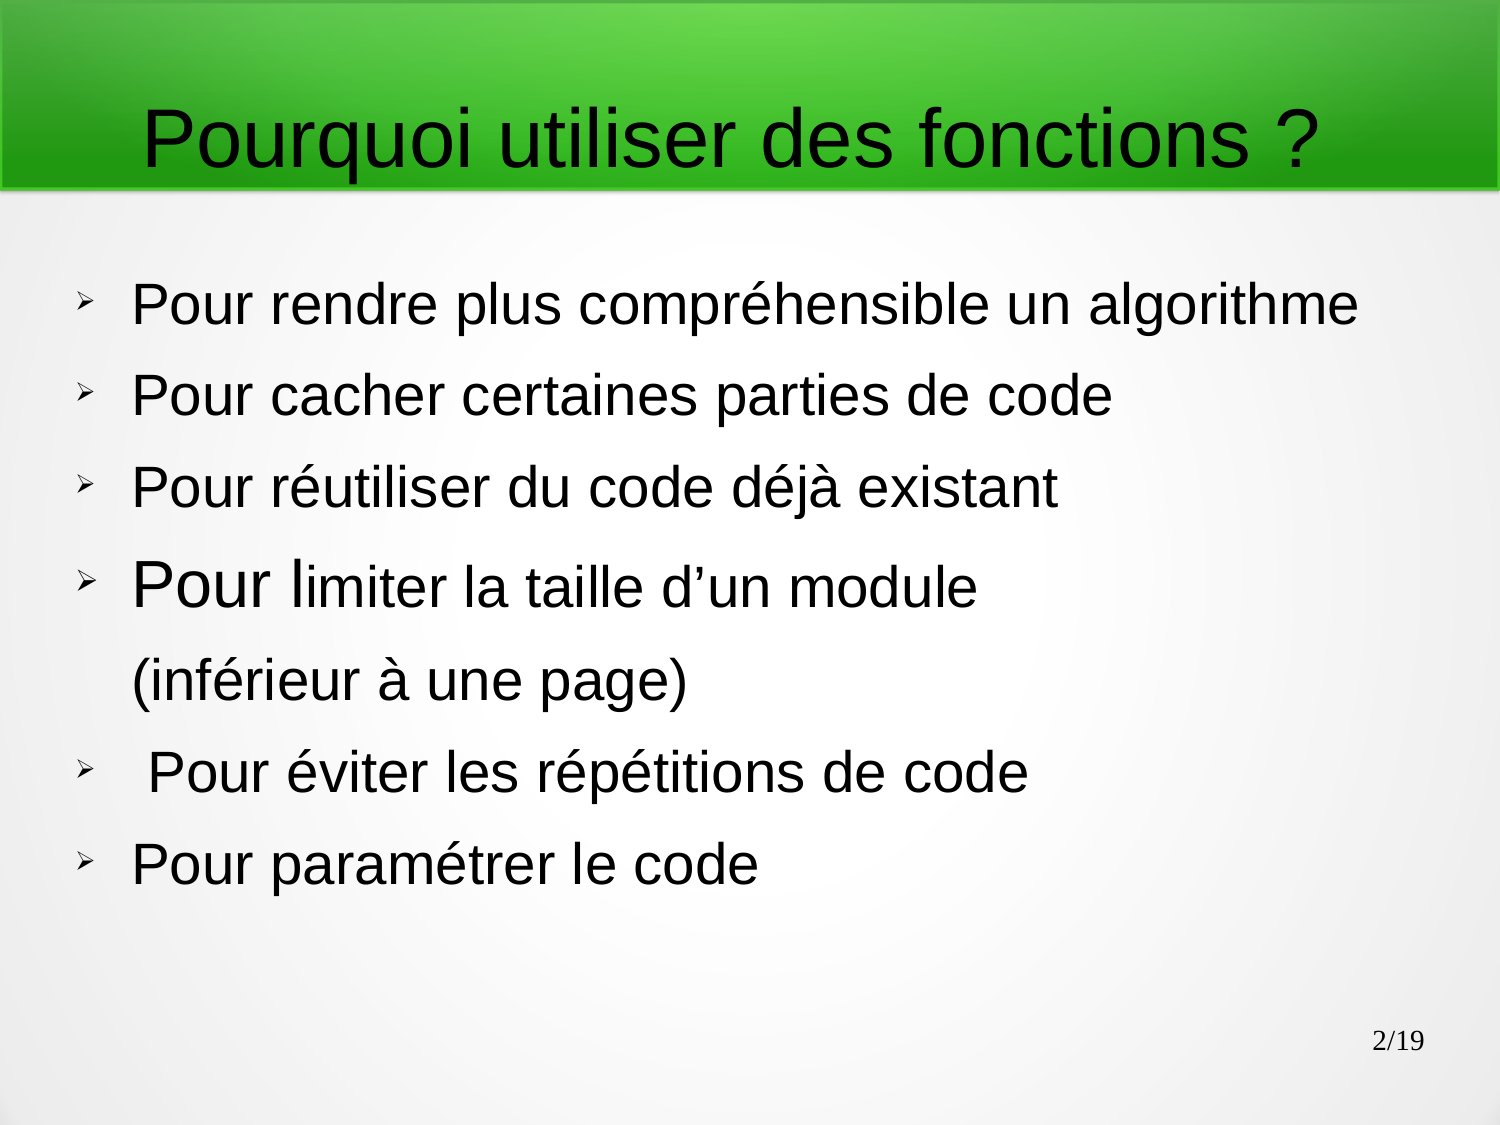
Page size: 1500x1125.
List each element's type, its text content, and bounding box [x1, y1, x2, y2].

list Pour rendre plus compréhensible un algorithme Pour cacher certaines parties de code Pour réutiliser du code déjà existant Pour limiter la taille d’un module (inférieur à une page) Pour éviter les répétitions de code Pour paramétrer le code [75, 271, 1426, 924]
title Pourquoi utiliser des fonctions ? [75, 46, 1388, 233]
